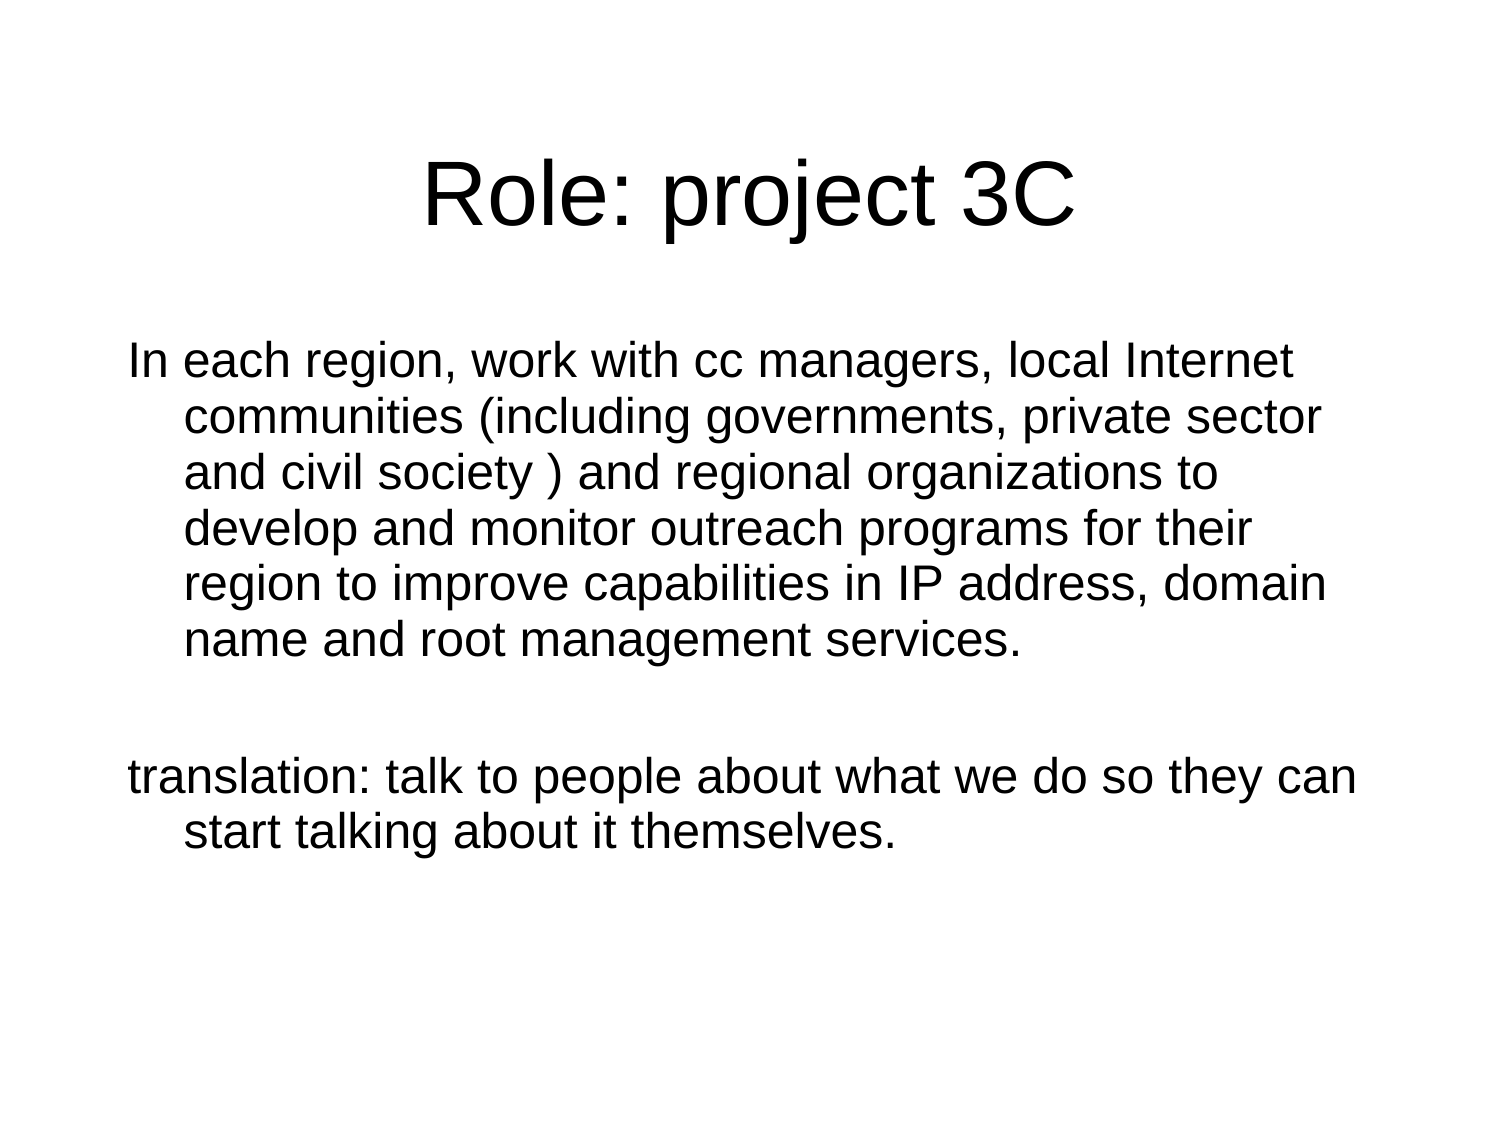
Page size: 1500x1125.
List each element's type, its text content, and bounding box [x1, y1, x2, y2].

title Role: project 3C [112, 99, 1388, 288]
list In each region, work with cc managers, local Internet communities (including governments, private sector and civil society ) and regional organizations to develop and monitor outreach programs for their region to improve capabilities in IP address, domain name and root management services. translation: talk to people about what we do so they can start talking about it themselves. [112, 324, 1388, 1001]
